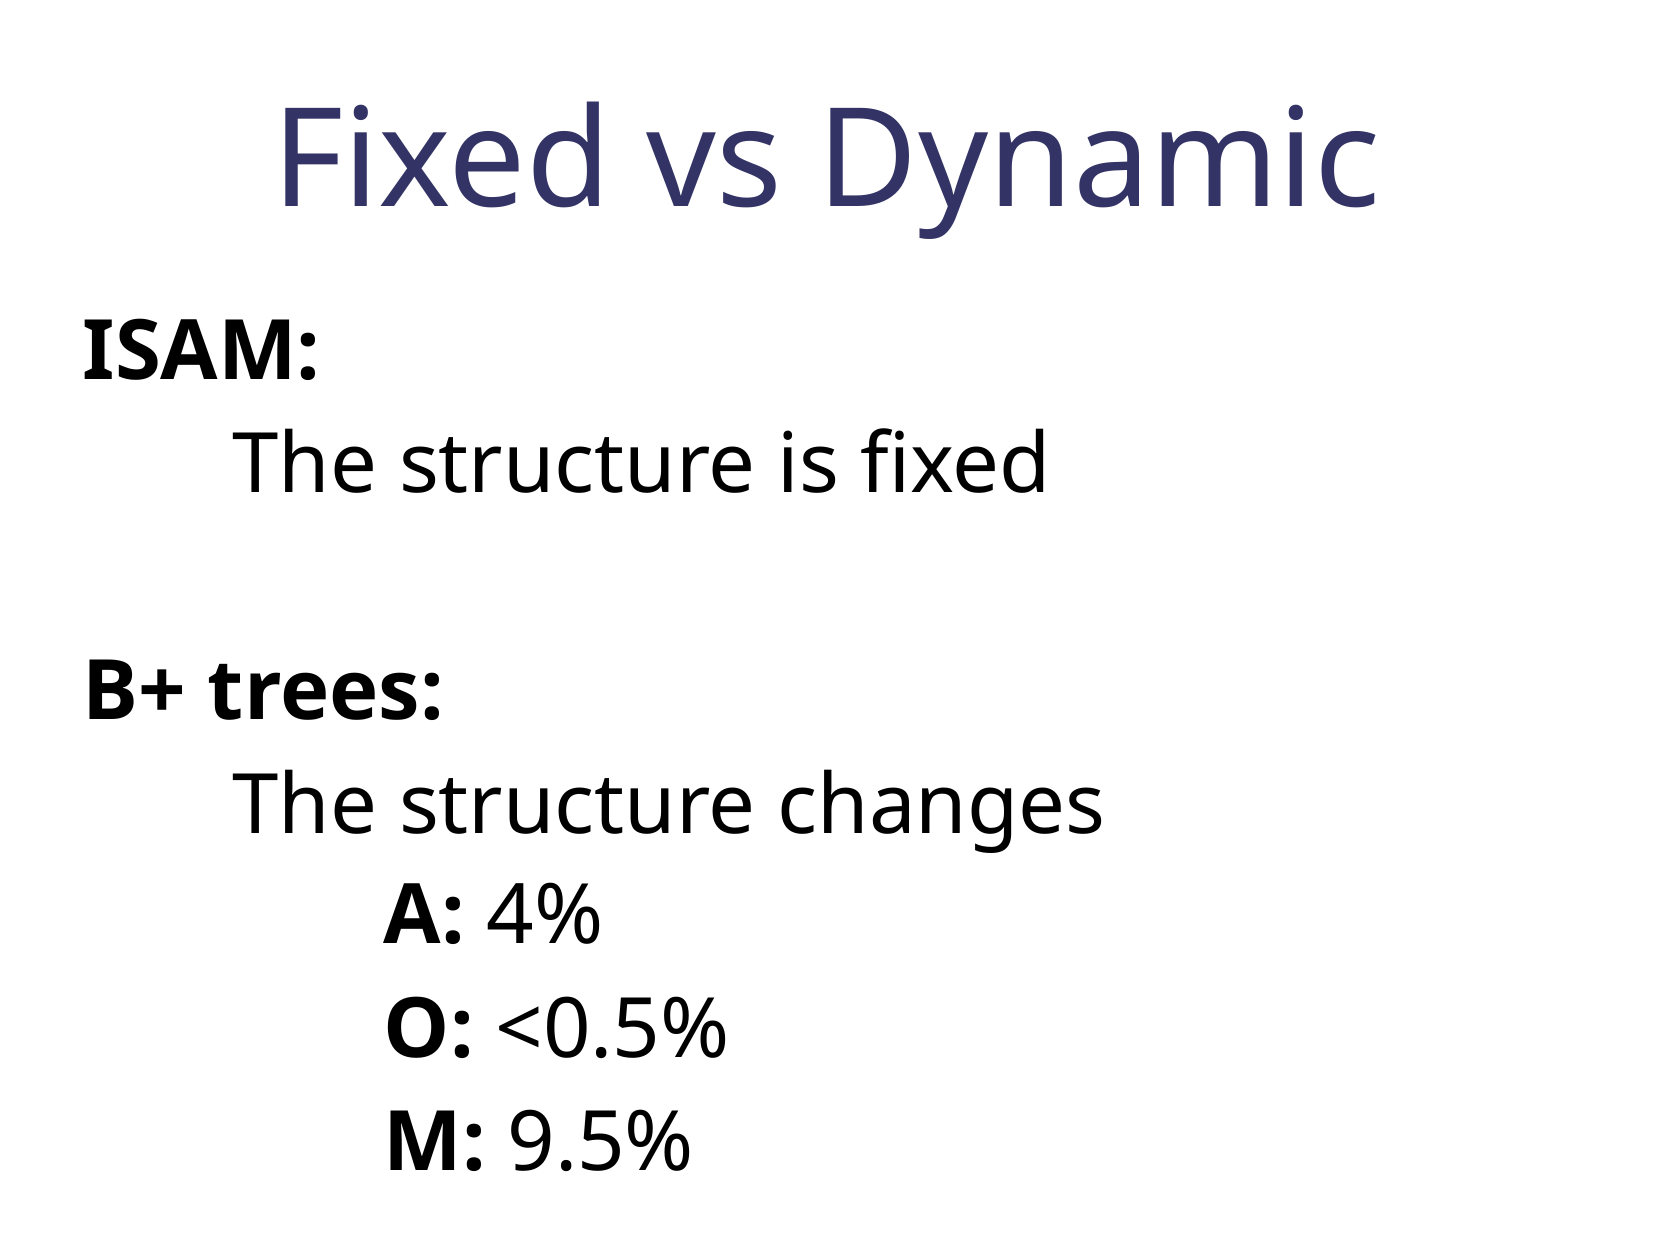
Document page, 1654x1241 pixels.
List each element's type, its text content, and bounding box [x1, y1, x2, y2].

subtitle ISAM: The structure is fixed B+ trees: The structure changes [82, 290, 1571, 1094]
title Fixed vs Dynamic [82, 56, 1571, 250]
text_box A: 4% O: <0.5% M: 9.5% [383, 854, 1654, 1241]
